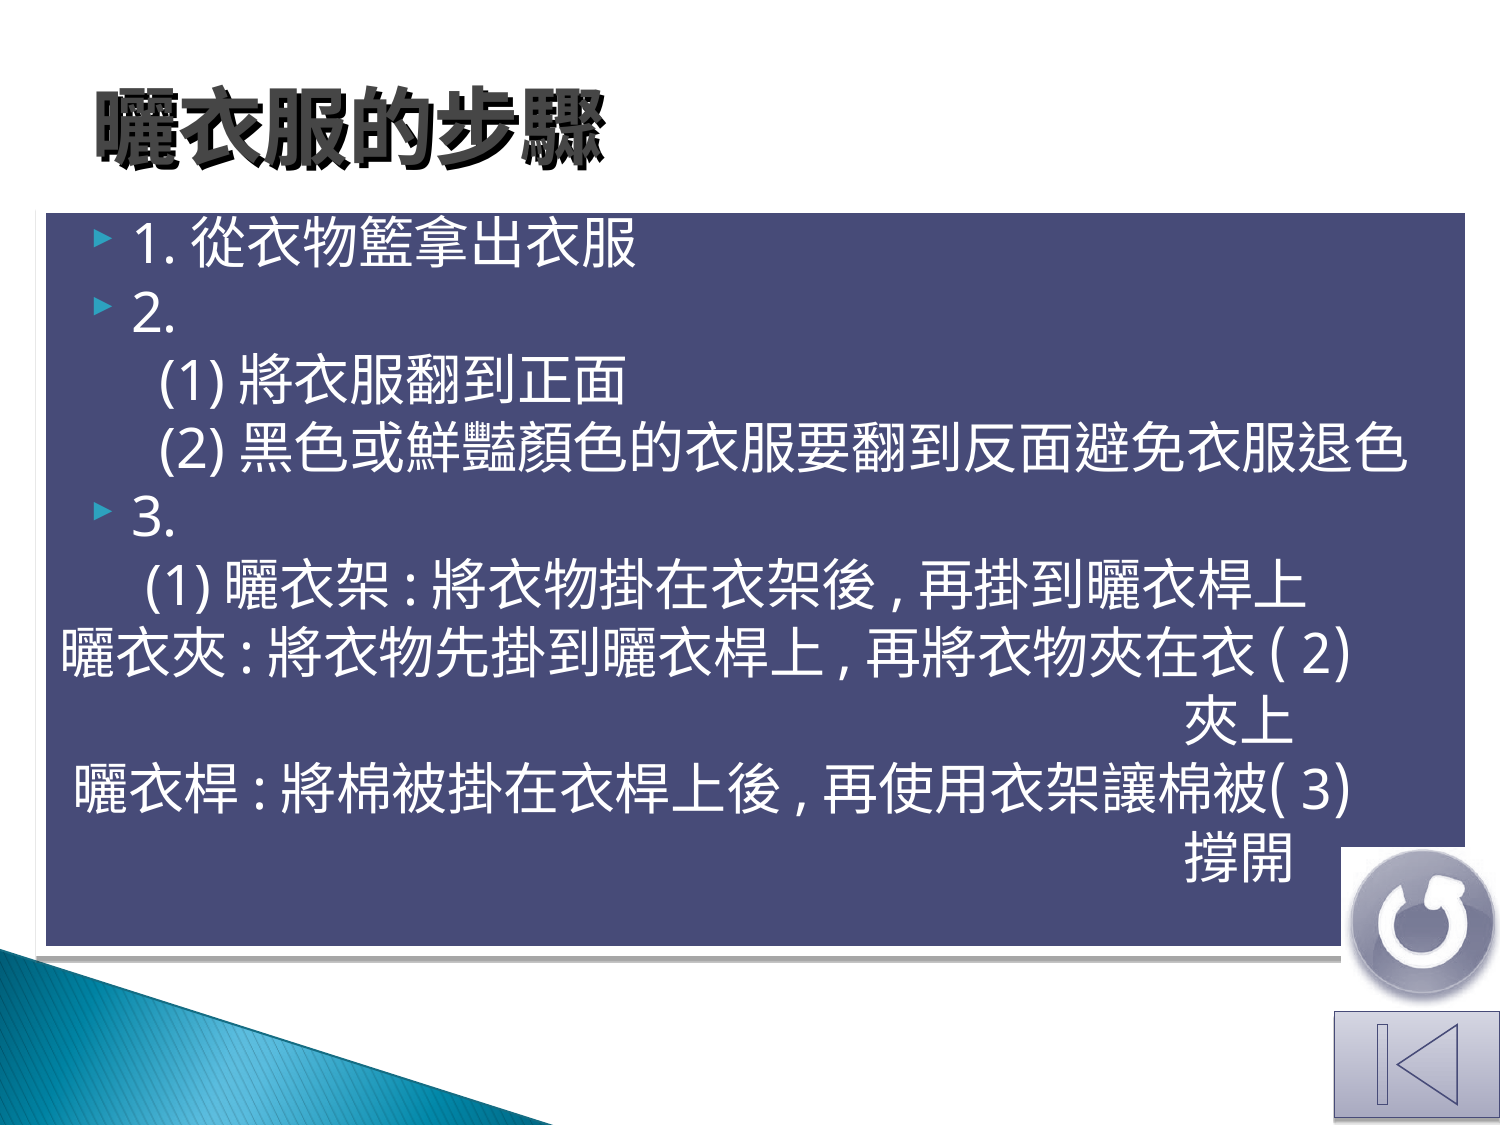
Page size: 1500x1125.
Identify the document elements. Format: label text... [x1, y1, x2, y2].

title 曬衣服的步驟 [76, 31, 1427, 218]
list 1.從衣物籃拿出衣服 2. (1)將衣服翻到正面 (2)黑色或鮮豔顏色的衣服要翻到反面避免衣服退色 3. (1)曬衣架:將衣物掛在衣架後,再掛到曬衣桿上 (2)曬衣夾:將衣物先掛到曬衣桿上,再將衣物夾在衣 夾上 (3)曬衣桿:將棉被掛在衣桿上後,再使用衣架讓棉被 撐開 [41, 208, 1471, 952]
text_box [1334, 1011, 1500, 1118]
picture [1341, 847, 1500, 1010]
